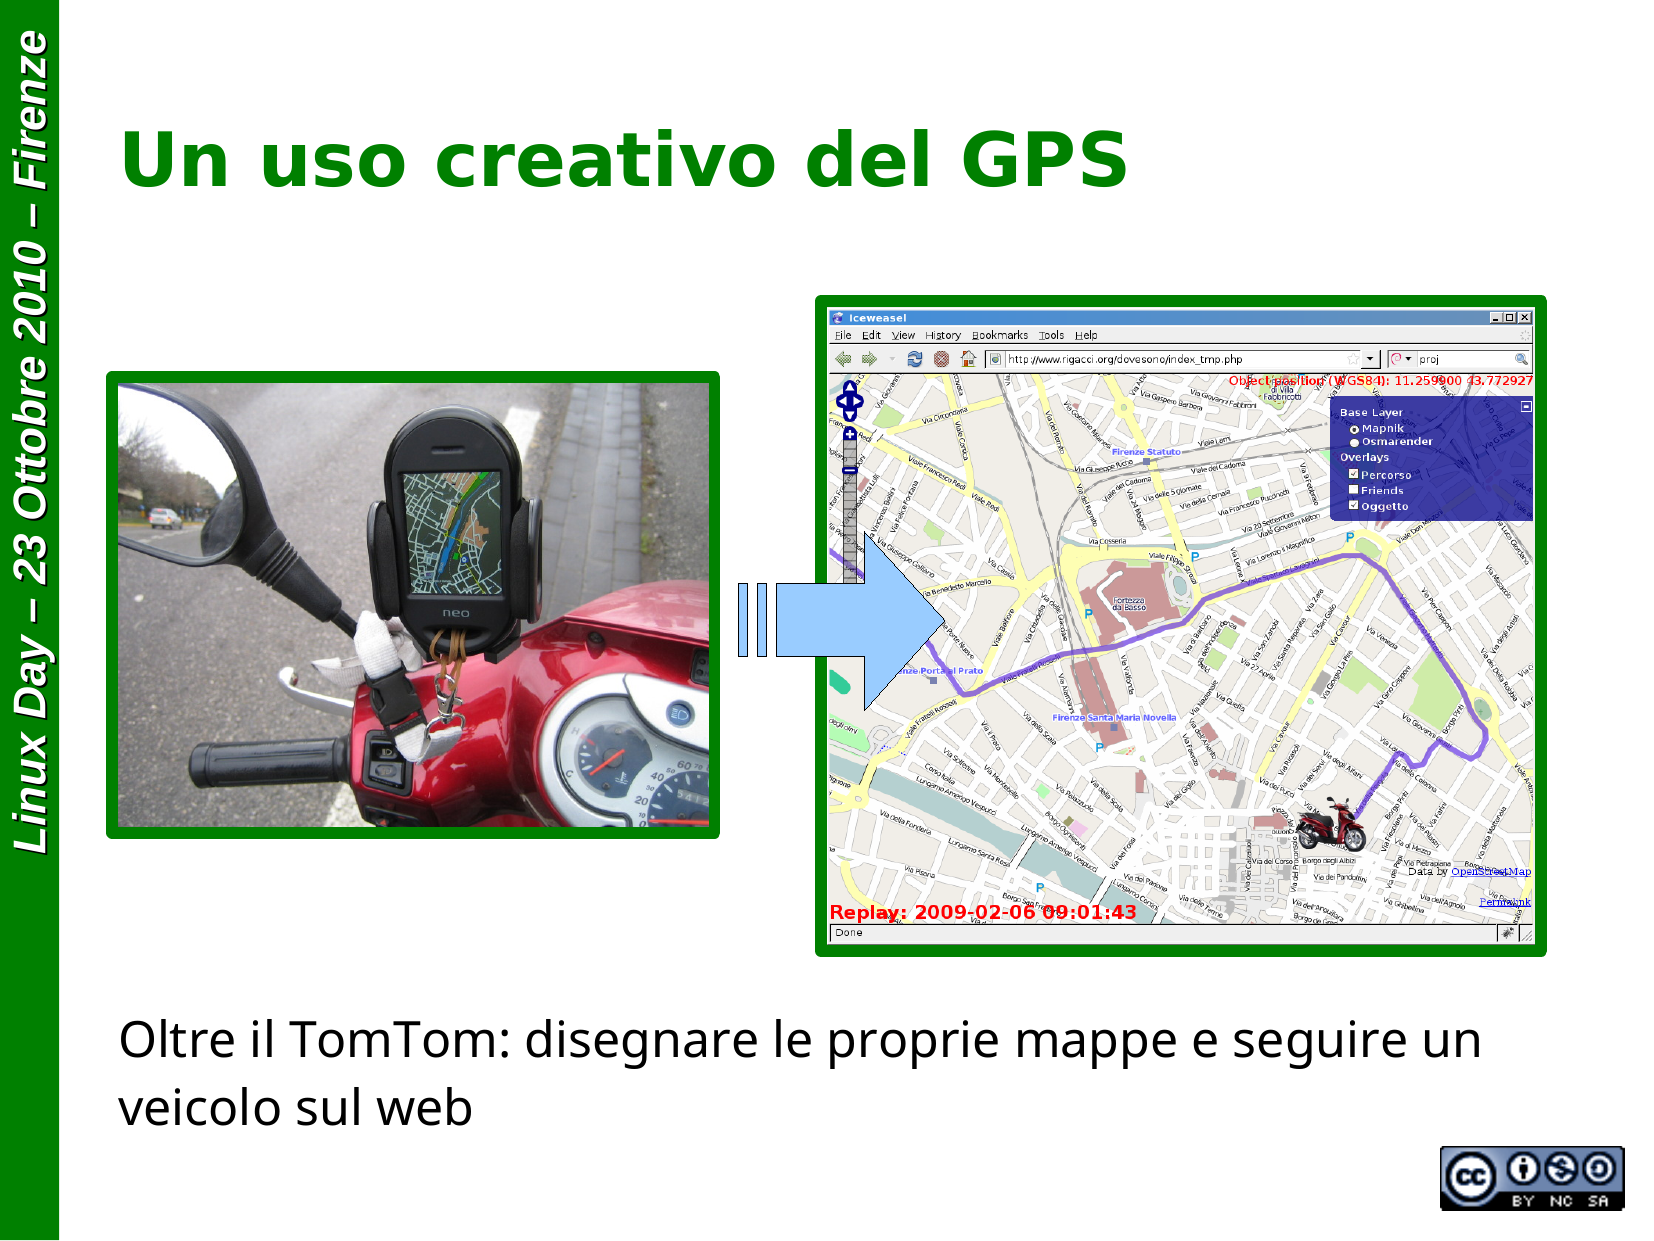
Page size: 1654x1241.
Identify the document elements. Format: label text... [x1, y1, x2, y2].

text_box [757, 583, 767, 657]
picture [826, 307, 1536, 945]
text_box [776, 531, 945, 711]
picture [118, 383, 709, 827]
picture [1440, 1146, 1625, 1211]
list Oltre il TomTom: disegnare le proprie mappe e seguire un veicolo sul web [118, 1003, 1536, 1152]
title Un uso creativo del GPS [118, 56, 1394, 264]
text_box [738, 583, 748, 657]
